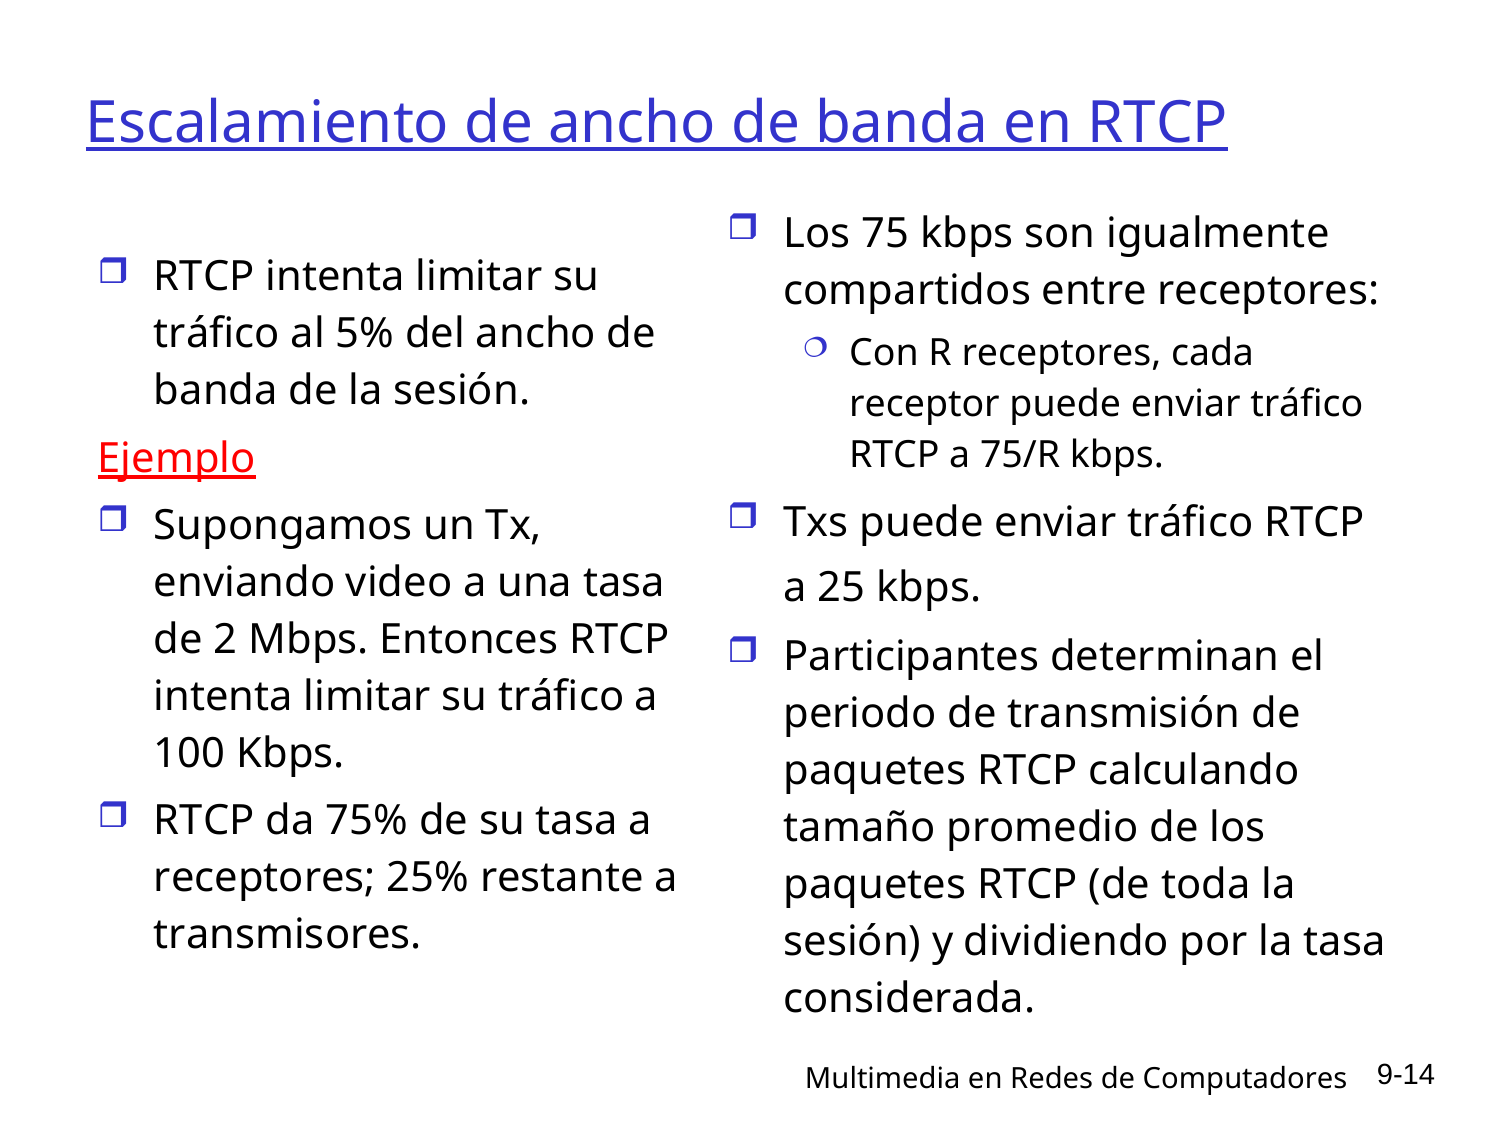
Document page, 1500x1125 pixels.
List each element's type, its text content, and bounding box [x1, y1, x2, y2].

list RTCP intenta limitar su tráfico al 5% del ancho de banda de la sesión. Ejemplo Supongamos un Tx, enviando video a una tasa de 2 Mbps. Entonces RTCP intenta limitar su tráfico a 100 Kbps. RTCP da 75% de su tasa a receptores; 25% restante a transmisores. [83, 238, 709, 1044]
title Escalamiento de ancho de banda en RTCP [71, 48, 1347, 192]
list Los 75 kbps son igualmente compartidos entre receptores: Con R receptores, cada receptor puede enviar tráfico RTCP a 75/R kbps. Txs puede enviar tráfico RTCP a 25 kbps. Participantes determinan el periodo de transmisión de paquetes RTCP calculando tamaño promedio de los paquetes RTCP (de toda la sesión) y dividiendo por la tasa considerada. [712, 194, 1404, 1001]
